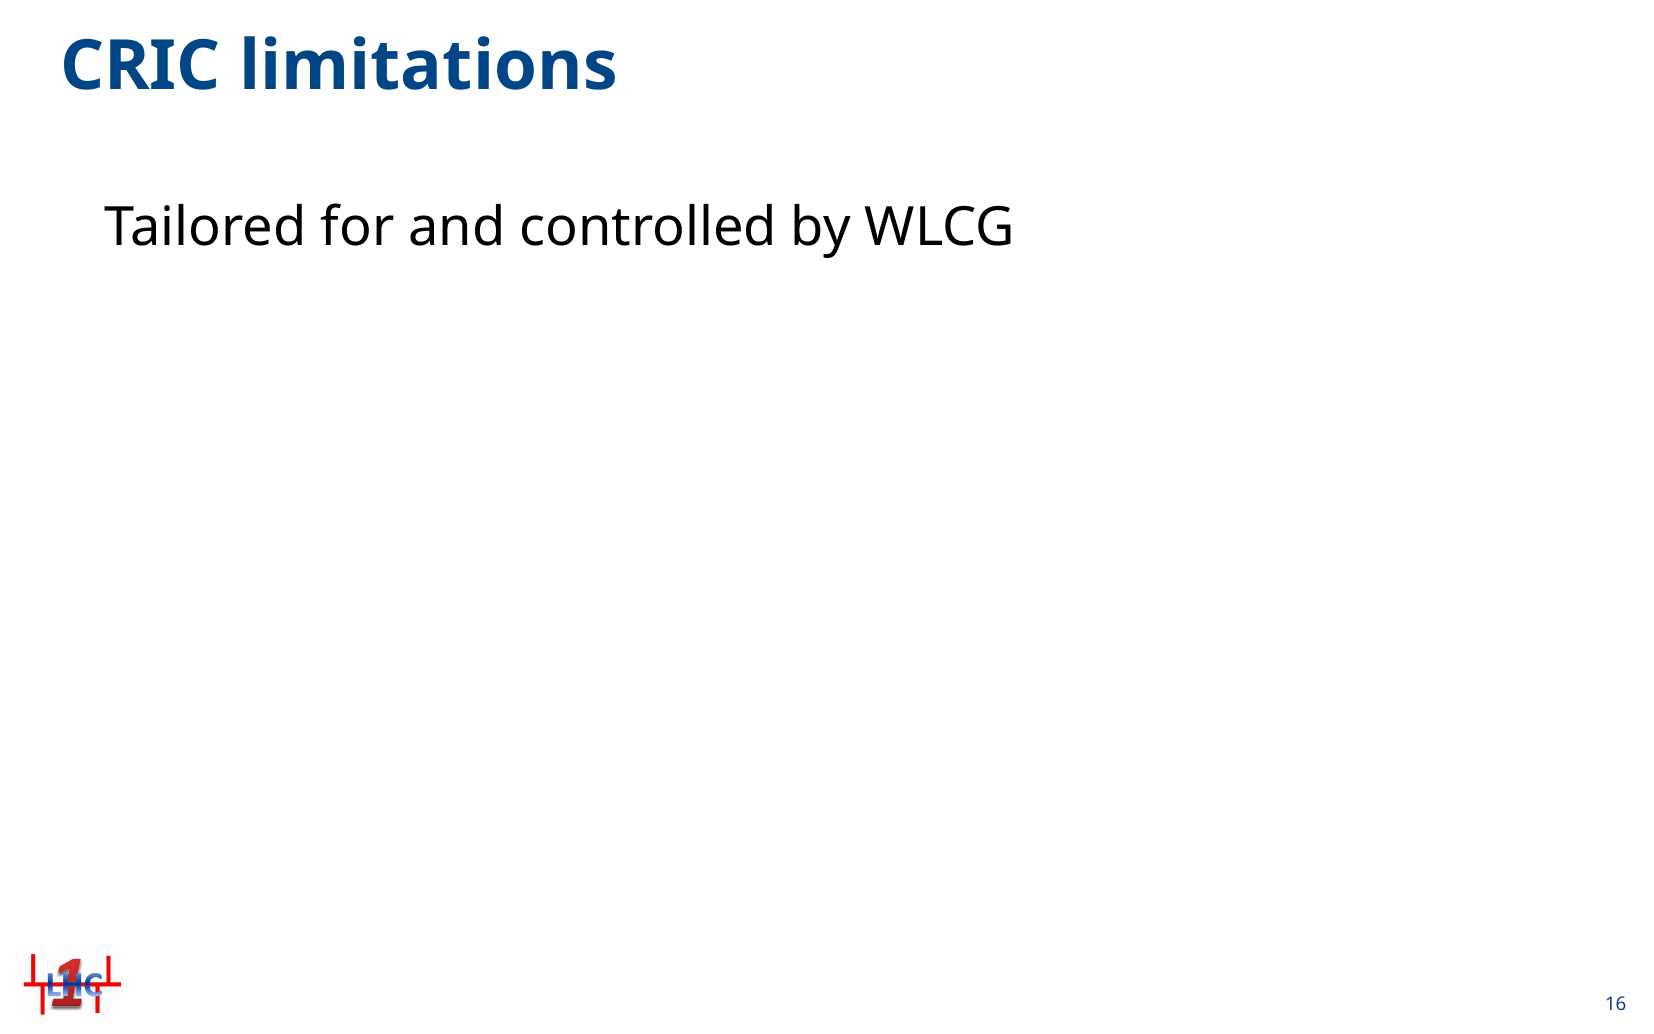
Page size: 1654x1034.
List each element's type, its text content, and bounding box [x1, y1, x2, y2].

text_box Tailored for and controlled by WLCG [90, 180, 1591, 1030]
picture [16, 949, 90, 1032]
title CRIC limitations [60, 0, 1528, 138]
